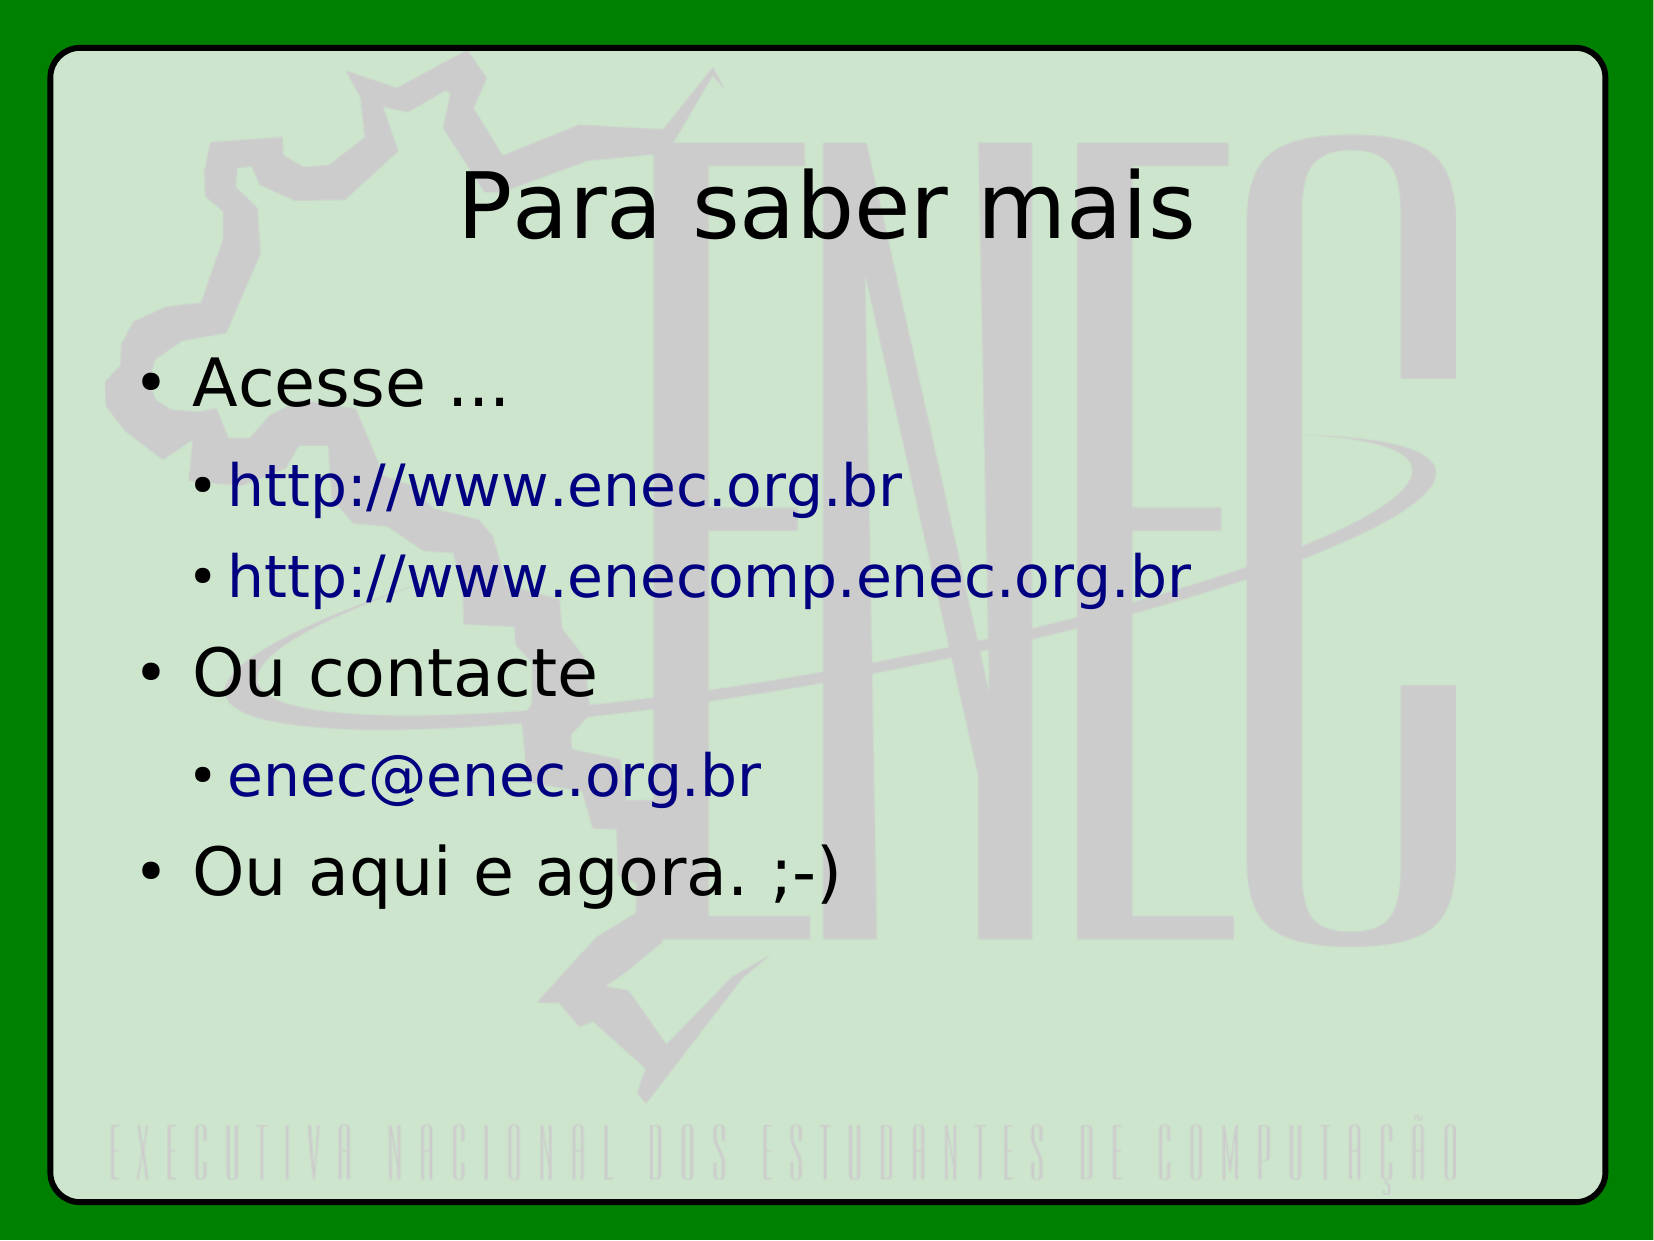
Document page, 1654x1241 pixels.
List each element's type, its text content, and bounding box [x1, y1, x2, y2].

list Acesse ... http://www.enec.org.br http://www.enecomp.enec.org.br Ou contacte enec@enec.org.br Ou aqui e agora. ;-) [121, 344, 1534, 1127]
title Para saber mais [121, 102, 1534, 311]
